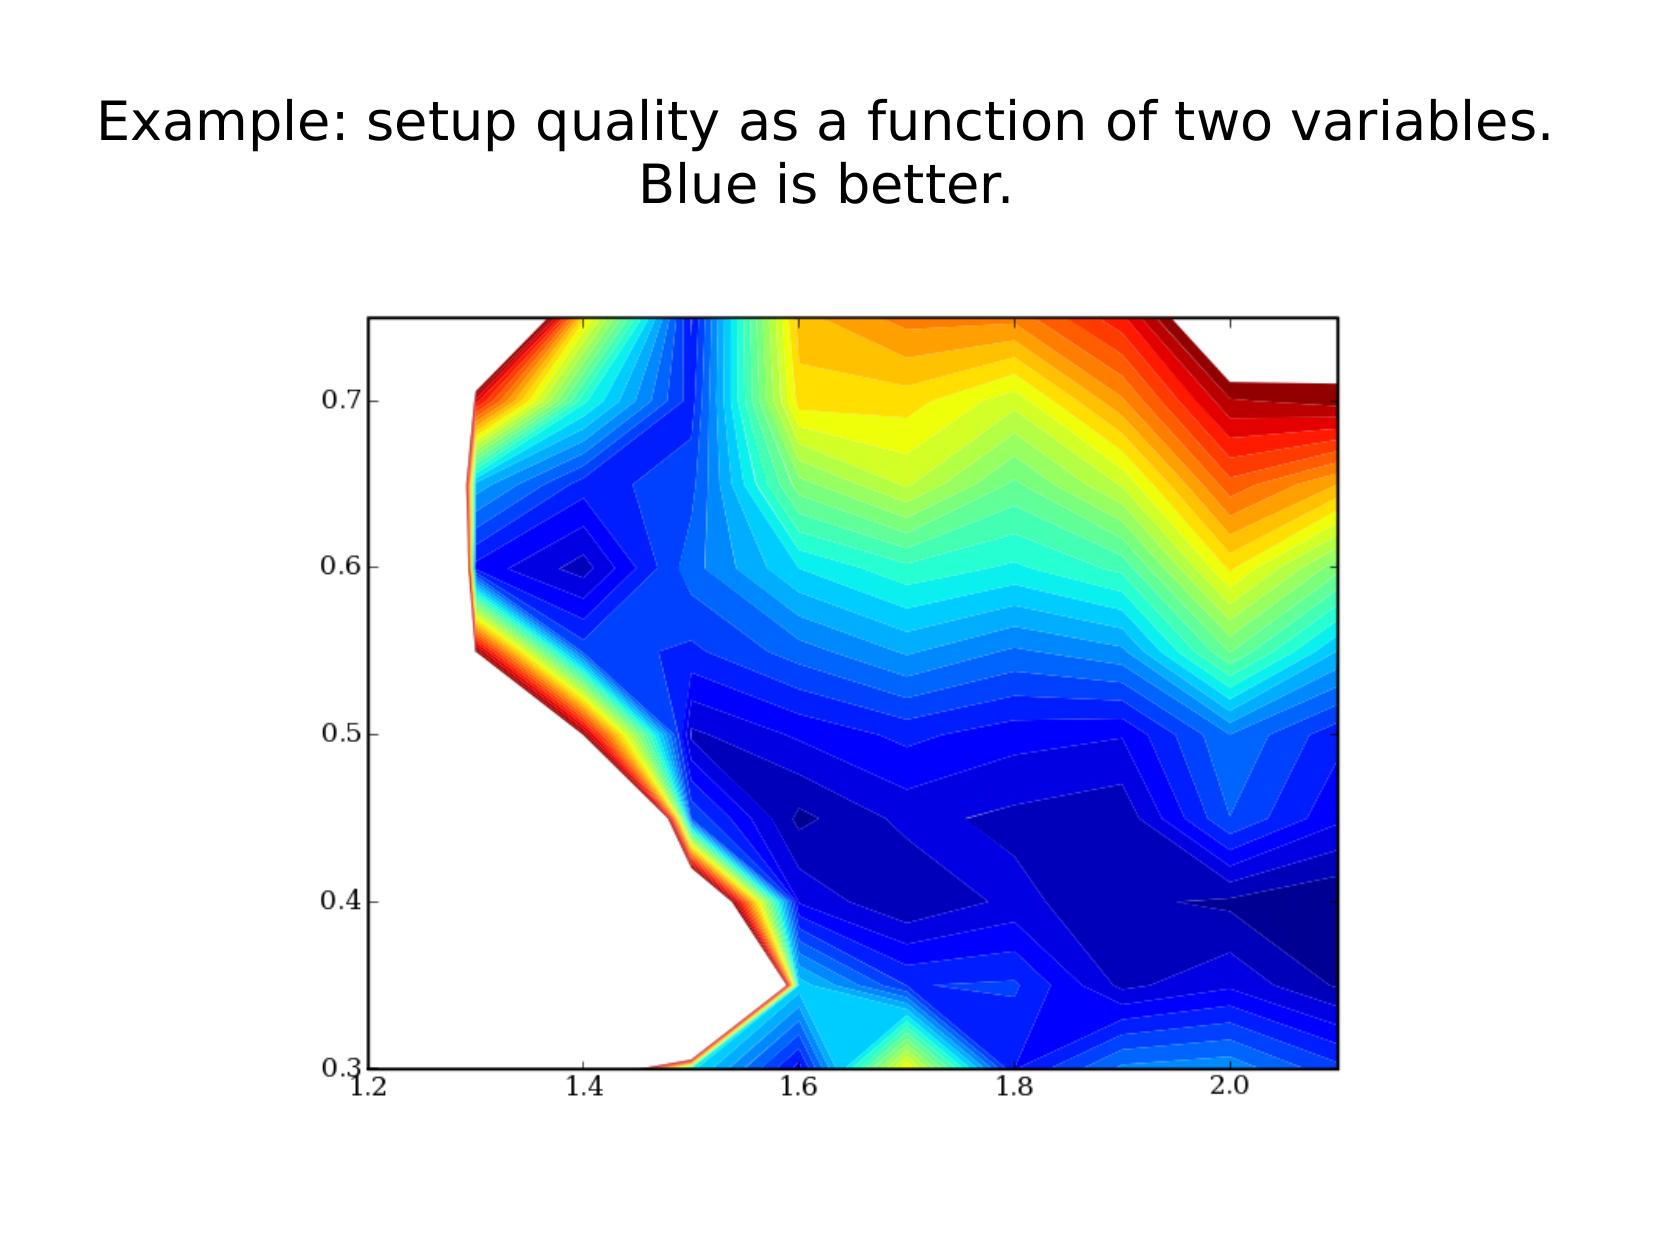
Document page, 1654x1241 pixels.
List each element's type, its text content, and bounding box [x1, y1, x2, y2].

title Example: setup quality as a function of two variables. Blue is better. [82, 49, 1571, 257]
picture [212, 224, 1463, 1163]
